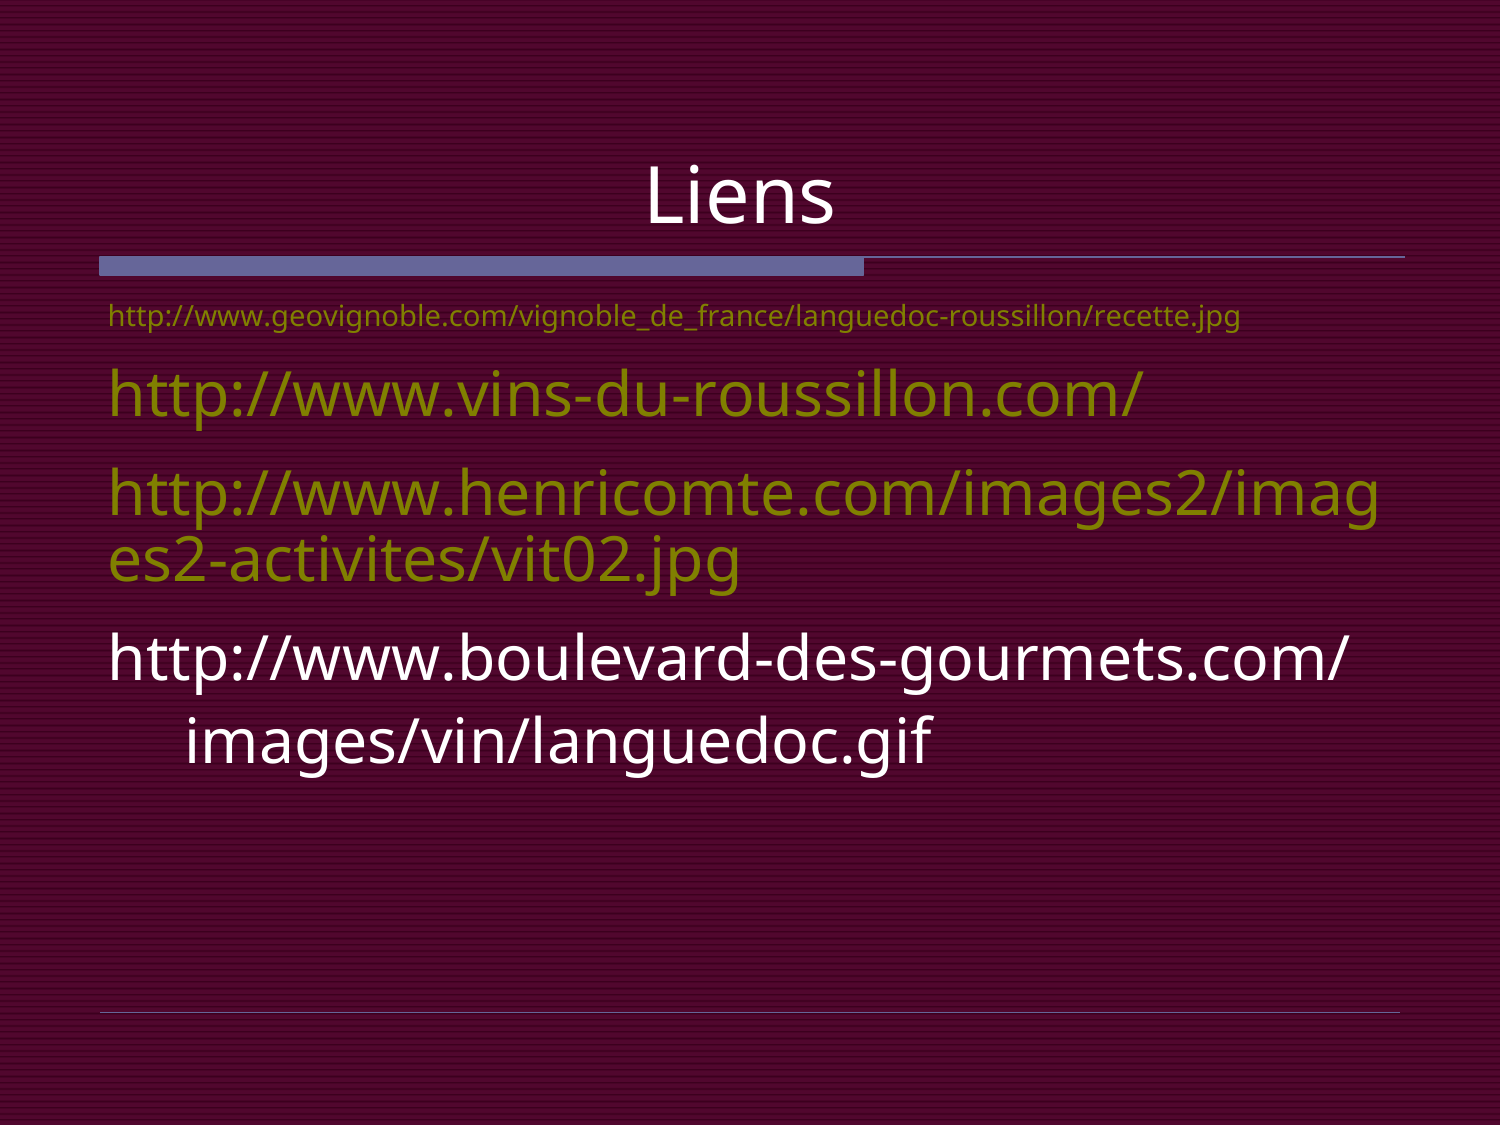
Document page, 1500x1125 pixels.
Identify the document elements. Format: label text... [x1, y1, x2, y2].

picture [0, 0, 1500, 1125]
title Liens [94, 50, 1407, 250]
list http://www.geovignoble.com/vignoble_de_france/languedoc-roussillon/recette.jpg http://www.vins-du-roussillon.com/ http://www.henricomte.com/images2/images2-activites/vit02.jpg http://www.boulevard-des-gourmets.com/images/vin/languedoc.gif [92, 287, 1406, 988]
